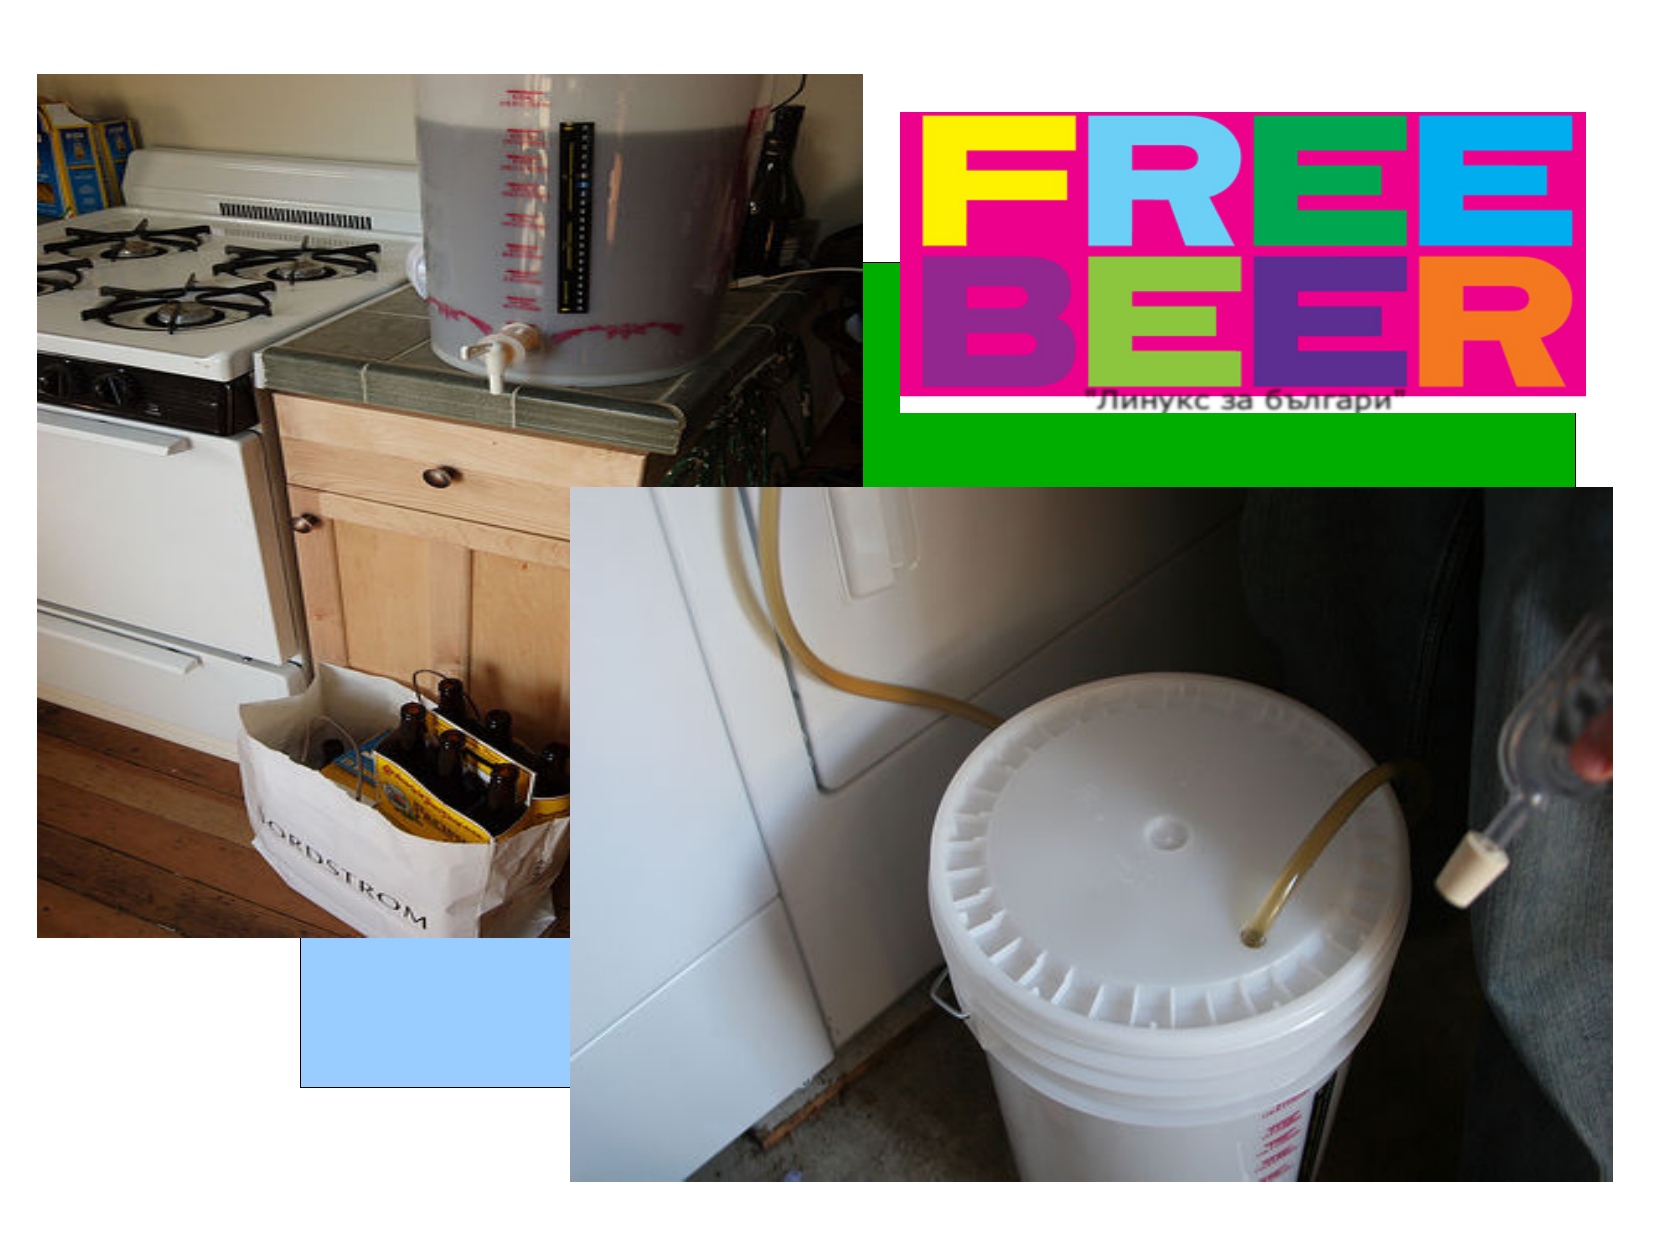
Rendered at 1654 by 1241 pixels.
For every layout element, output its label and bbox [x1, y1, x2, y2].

picture [900, 112, 1586, 413]
text_box [863, 262, 1576, 487]
picture [37, 74, 1613, 1182]
text_box [300, 938, 570, 1088]
